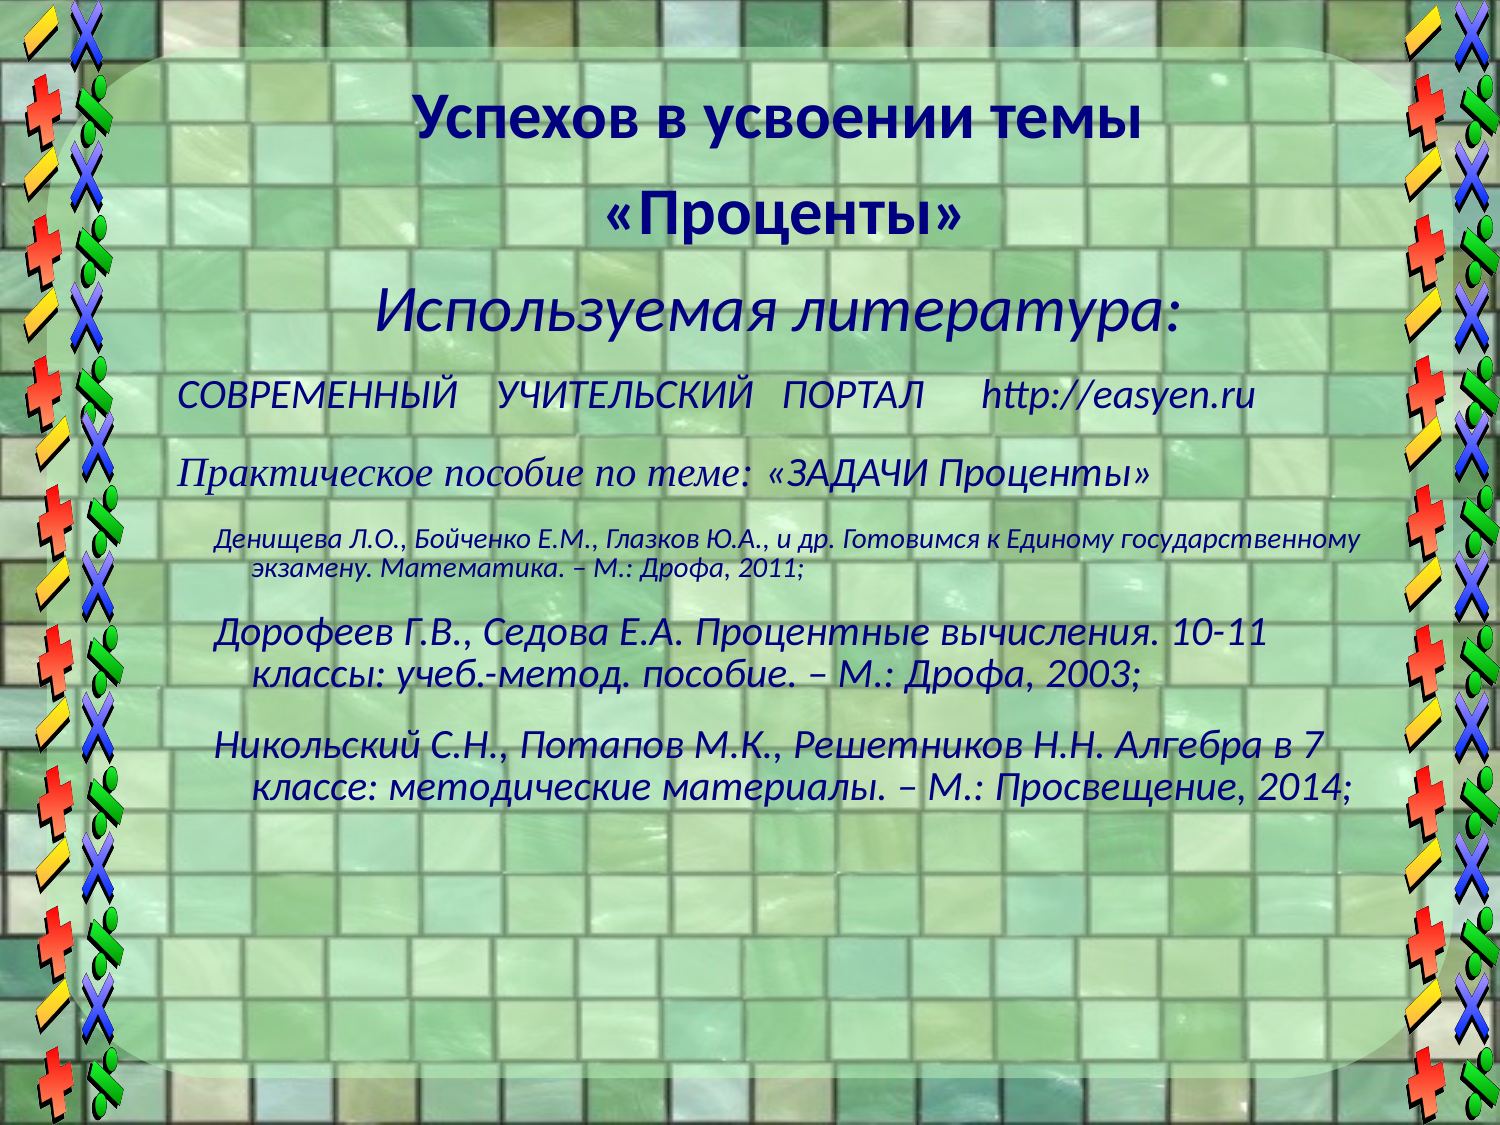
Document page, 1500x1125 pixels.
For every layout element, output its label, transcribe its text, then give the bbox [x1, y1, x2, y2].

picture [0, 0, 1500, 1125]
list Успехов в усвоении темы «Проценты» Используемая литература: СОВРЕМЕННЫЙ УЧИТЕЛЬСКИЙ ПОРТАЛ http://easyen.ru Практическое пособие по теме: «ЗАДАЧИ Проценты» Денищева Л.О., Бойченко Е.М., Глазков Ю.А., и др. Готовимся к Единому государственному экзамену. Математика. – М.: Дрофа, 2011; Дорофеев Г.В., Седова Е.А. Процентные вычисления. 10-11 классы: учеб.-метод. пособие. – М.: Дрофа, 2003; Никольский С.Н., Потапов М.К., Решетников Н.Н. Алгебра в 7 классе: методические материалы. – М.: Просвещение, 2014; [177, 88, 1380, 1125]
